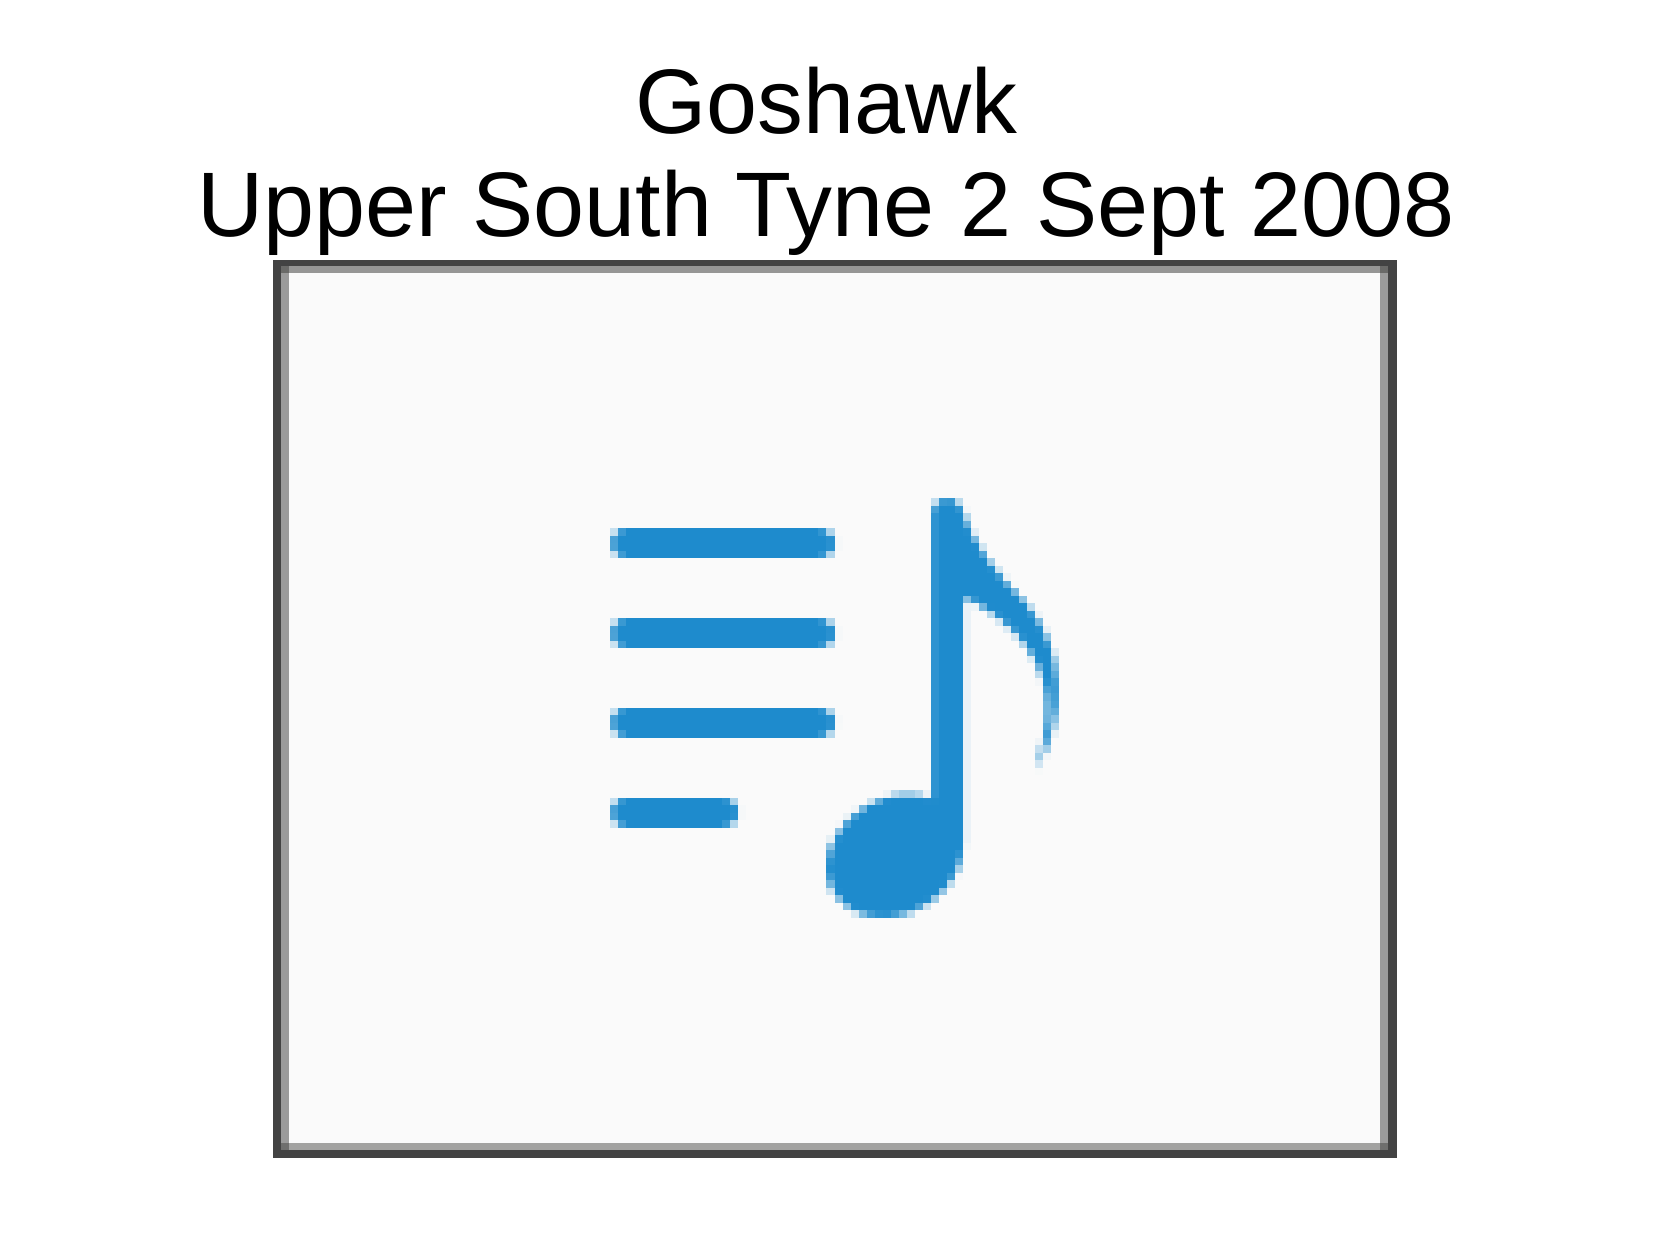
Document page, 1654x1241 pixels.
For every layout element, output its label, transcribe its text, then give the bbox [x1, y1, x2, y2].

title Goshawk Upper South Tyne 2 Sept 2008 [82, 49, 1571, 257]
text_box [272, 258, 1398, 1159]
